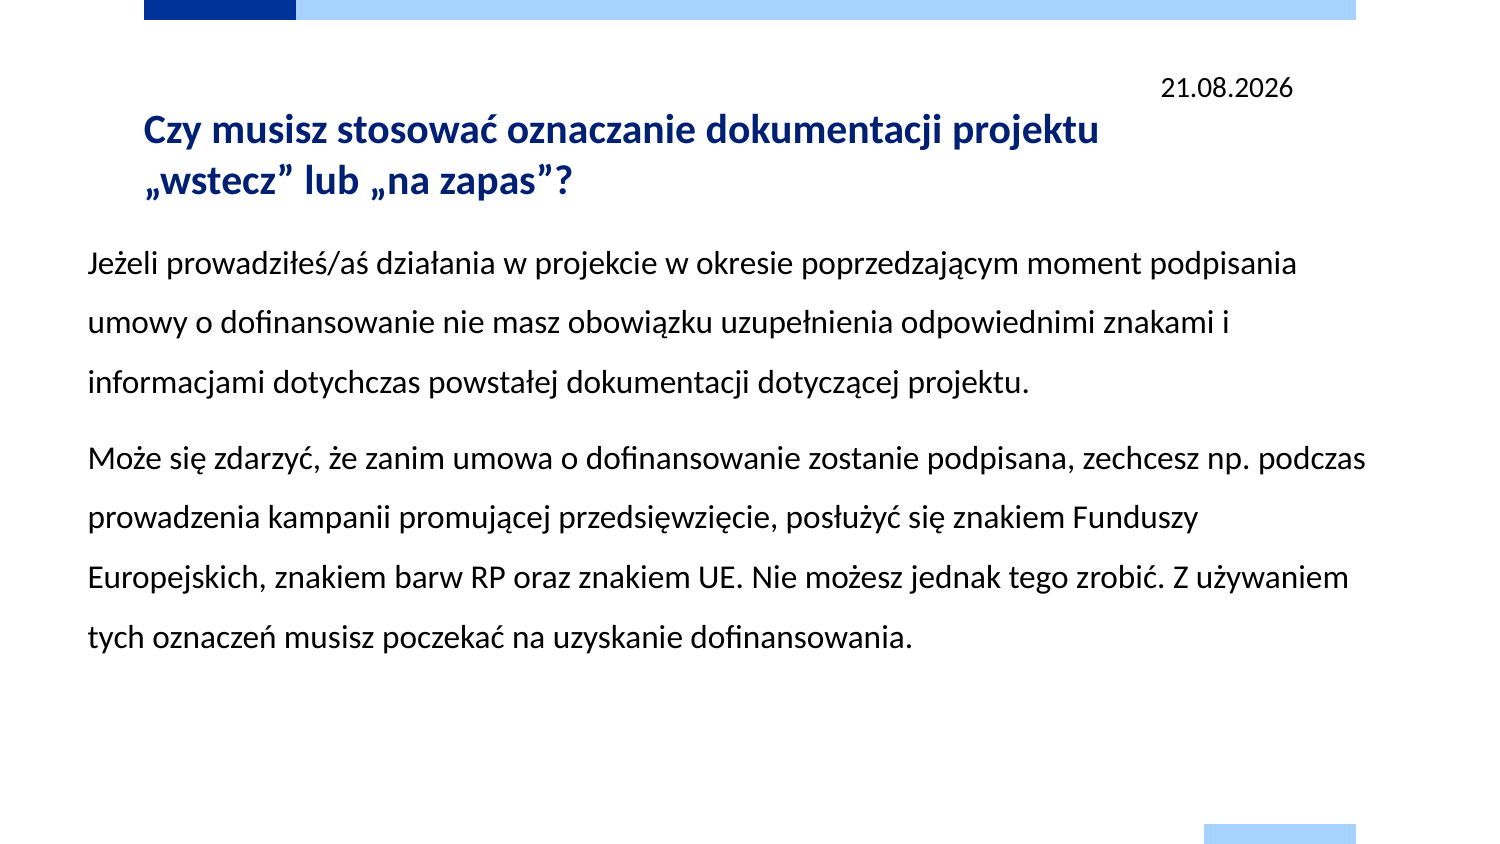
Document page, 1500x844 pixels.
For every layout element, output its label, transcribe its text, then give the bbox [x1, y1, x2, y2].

text_box 21.10.2024 [1145, 60, 1347, 102]
title Czy musisz stosować oznaczanie dokumentacji projektu „wstecz” lub „na zapas”? [143, 100, 1357, 220]
list Jeżeli prowadziłeś/aś działania w projekcie w okresie poprzedzającym moment podpisania umowy o dofinansowanie nie masz obowiązku uzupełnienia odpowiednimi znakami i informacjami dotychczas powstałej dokumentacji dotyczącej projektu. Może się zdarzyć, że zanim umowa o dofinansowanie zostanie podpisana, zechcesz np. podczas prowadzenia kampanii promującej przedsięwzięcie, posłużyć się znakiem Funduszy Europejskich, znakiem barw RP oraz znakiem UE. Nie możesz jednak tego zrobić. Z używaniem tych oznaczeń musisz poczekać na uzyskanie dofinansowania. [87, 220, 1370, 820]
